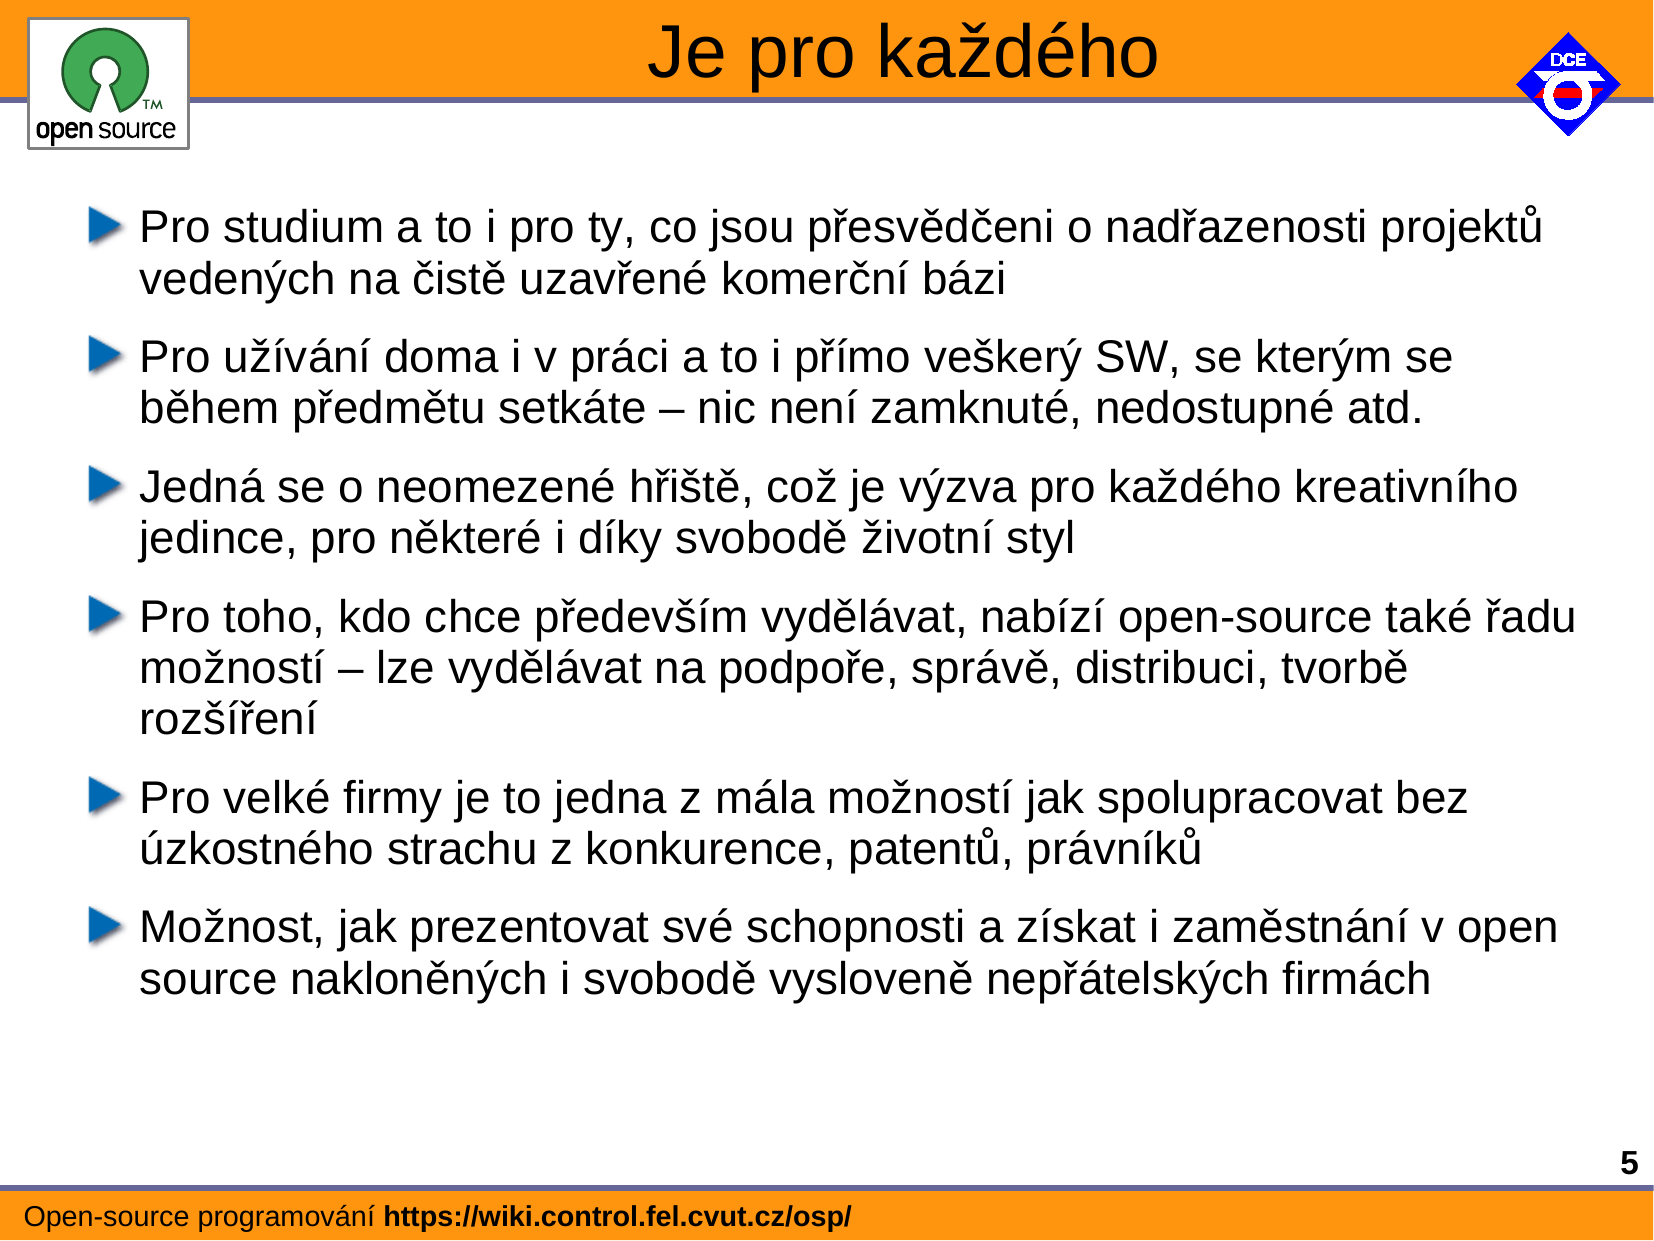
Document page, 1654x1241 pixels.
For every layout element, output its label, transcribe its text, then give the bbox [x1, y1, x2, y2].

title Je pro každého [178, 5, 1631, 97]
list Pro studium a to i pro ty, co jsou přesvědčeni o nadřazenosti projektů vedených na čistě uzavřené komerční bázi Pro užívání doma i v práci a to i přímo veškerý SW, se kterým se během předmětu setkáte – nic není zamknuté, nedostupné atd. Jedná se o neomezené hřiště, což je výzva pro každého kreativního jedince, pro některé i díky svobodě životní styl Pro toho, kdo chce především vydělávat, nabízí open-source také řadu možností – lze vydělávat na podpoře, správě, distribuci, tvorbě rozšíření Pro velké firmy je to jedna z mála možností jak spolupracovat bez úzkostného strachu z konkurence, patentů, právníků Možnost, jak prezentovat své schopnosti a získat i zaměstnání v open source nakloněných i svobodě vysloveně nepřátelských firmách [68, 201, 1592, 1118]
